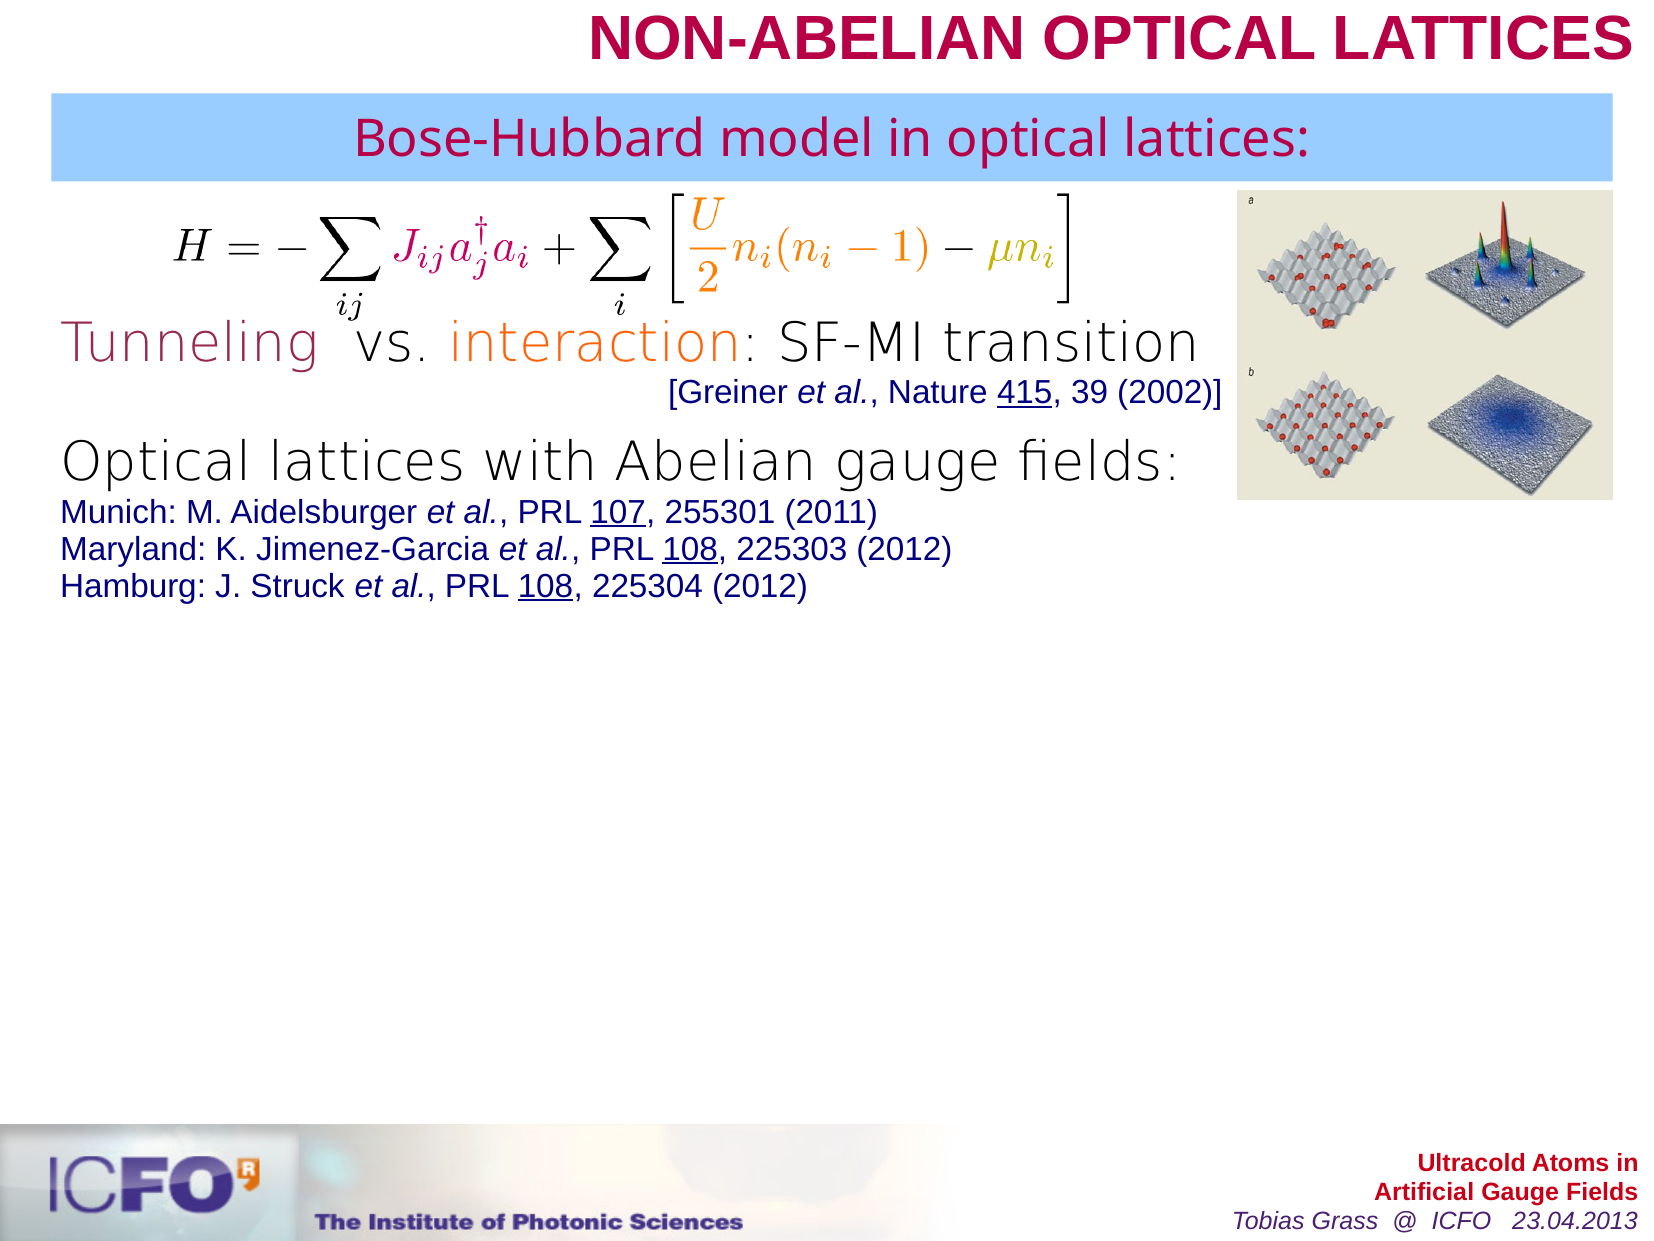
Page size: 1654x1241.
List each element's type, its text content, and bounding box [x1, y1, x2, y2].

picture [173, 193, 1069, 303]
text_box NON-ABELIAN OPTICAL LATTICES [0, 0, 1651, 80]
text_box Tunneling vs. interaction: SF-MI transition [Greiner et al., Nature 415, 39 (2002)] Optical lattices with Abelian gauge fields: Munich: M. Aidelsburger et al., PRL 107, 255301 (2011) Maryland: K. Jimenez-Garcia et al., PRL 108, 225303 (2012) Hamburg: J. Struck et al., PRL 108, 225304 (2012) [45, 303, 1589, 675]
picture [0, 1124, 976, 1241]
text_box Ultracold Atoms in Artificial Gauge Fields Tobias Grass @ ICFO 23.04.2013 [712, 1138, 1654, 1241]
text_box Bose-Hubbard model in optical lattices: [51, 93, 1613, 182]
picture [1237, 190, 1613, 500]
